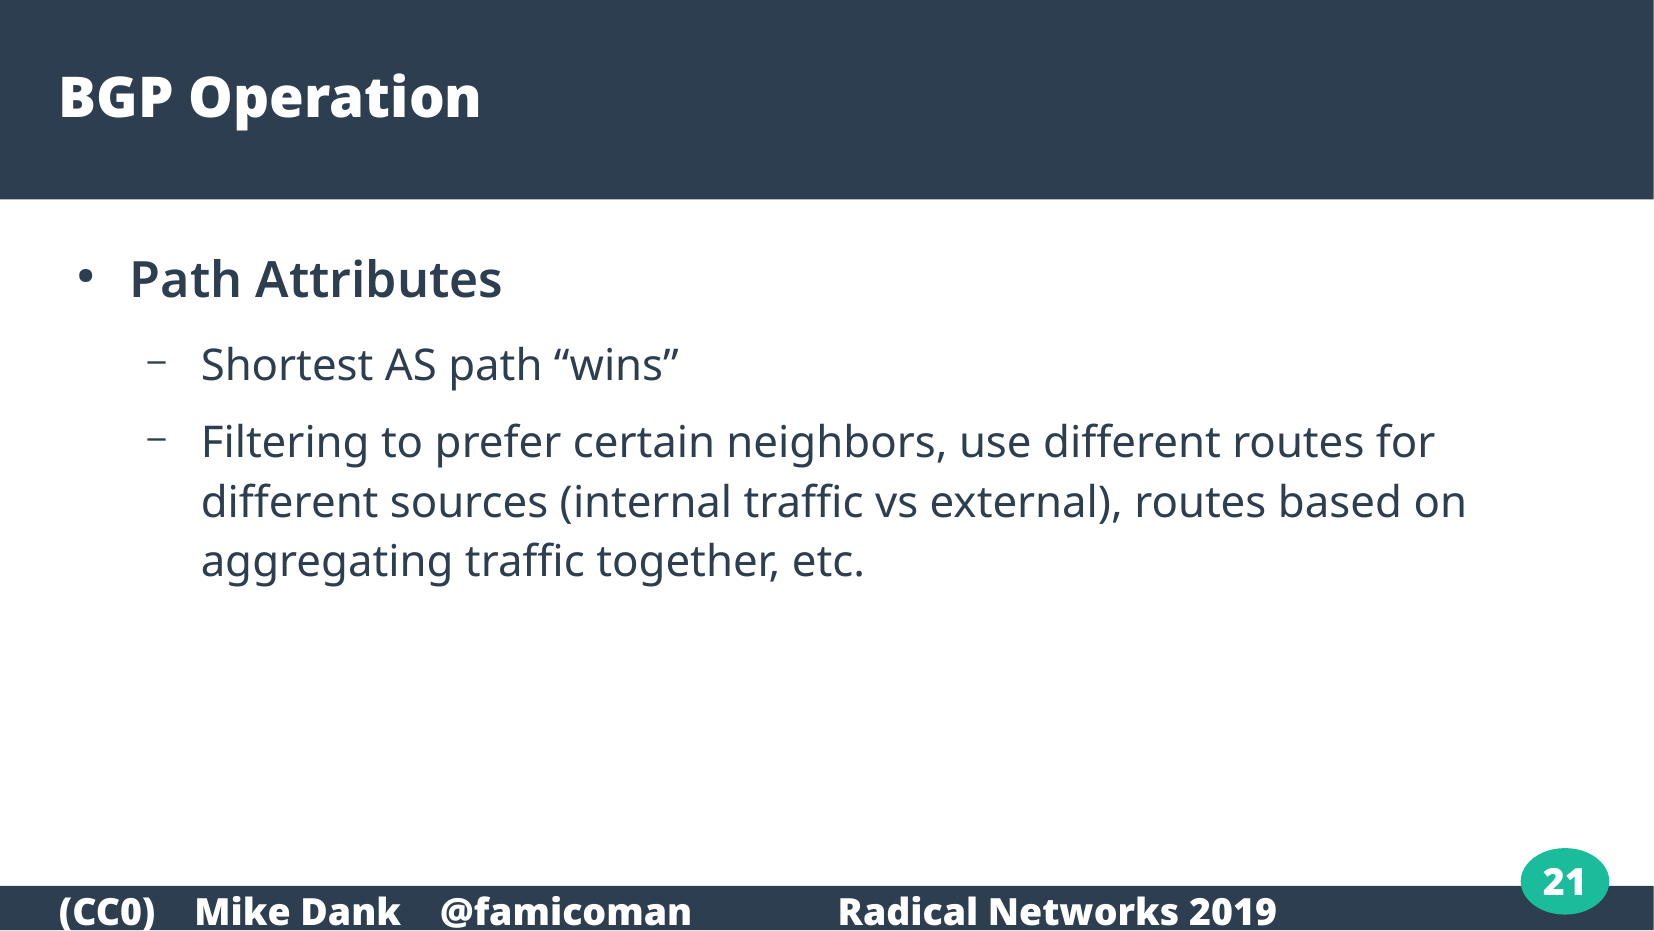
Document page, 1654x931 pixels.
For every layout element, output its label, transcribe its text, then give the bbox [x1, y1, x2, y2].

list Path Attributes Shortest AS path “wins” Filtering to prefer certain neighbors, use different routes for different sources (internal traffic vs external), routes based on aggregating traffic together, etc. [59, 243, 1576, 856]
title BGP Operation [59, 37, 1595, 155]
